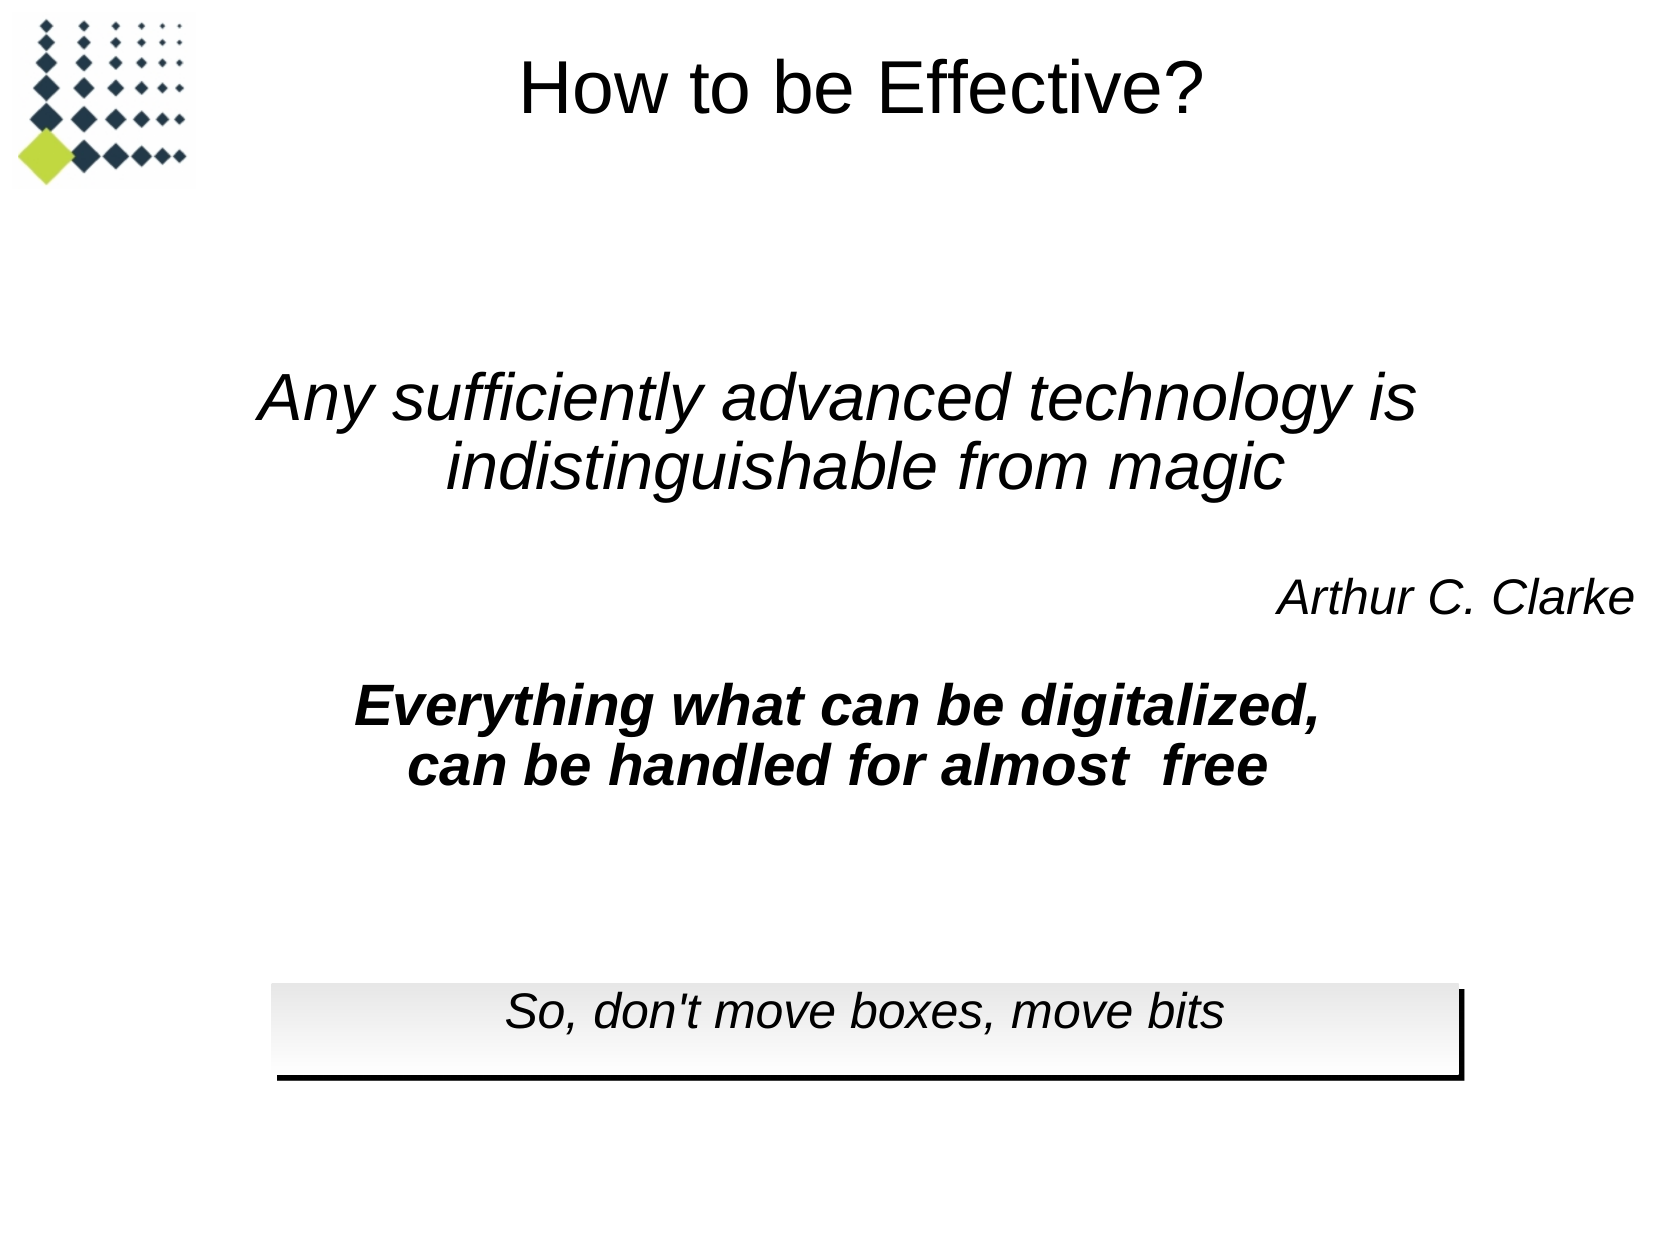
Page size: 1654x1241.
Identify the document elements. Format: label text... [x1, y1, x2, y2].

subtitle Any sufficiently advanced technology is indistinguishable from magic Arthur C. Clarke Everything what can be digitalized, can be handled for almost free [41, 222, 1636, 939]
text_box So, don't move boxes, move bits [271, 983, 1459, 1075]
picture [12, 12, 196, 189]
title How to be Effective? [153, 48, 1571, 133]
